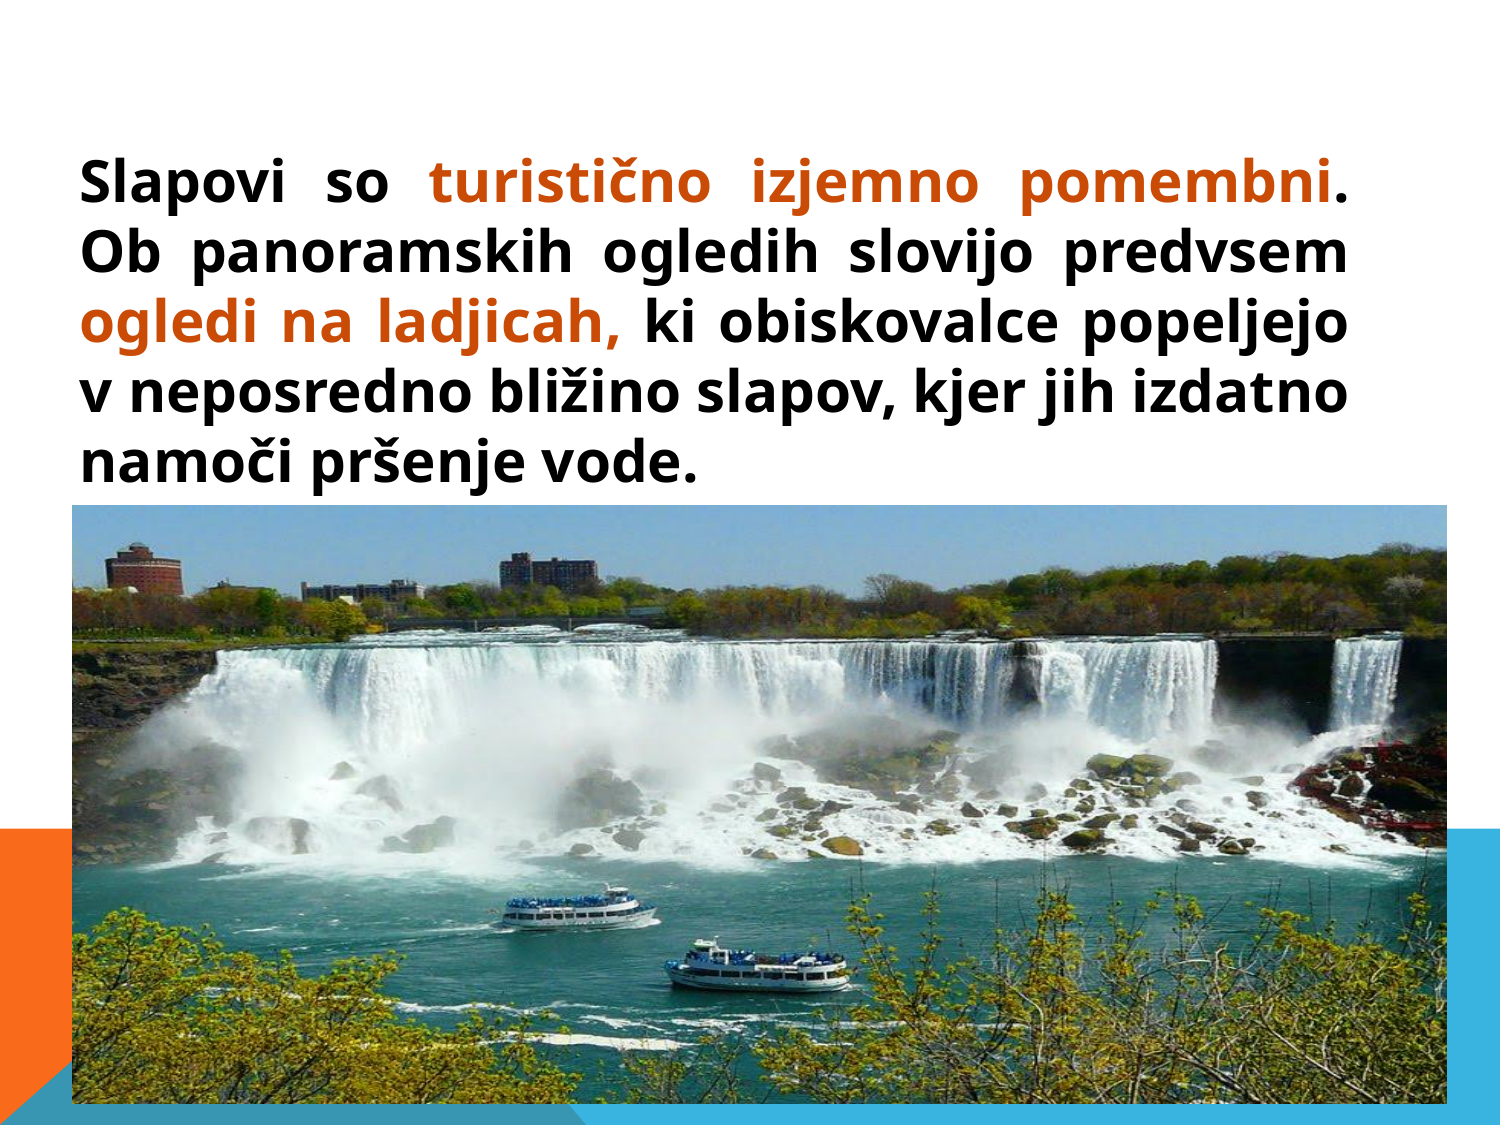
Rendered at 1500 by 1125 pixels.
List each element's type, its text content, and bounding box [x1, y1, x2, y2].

text_box Slapovi so turistično izjemno pomembni. Ob panoramskih ogledih slovijo predvsem ogledi na ladjicah, ki obiskovalce popeljejo v neposredno bližino slapov, kjer jih izdatno namoči pršenje vode. [64, 137, 1365, 502]
picture [72, 505, 1447, 1104]
